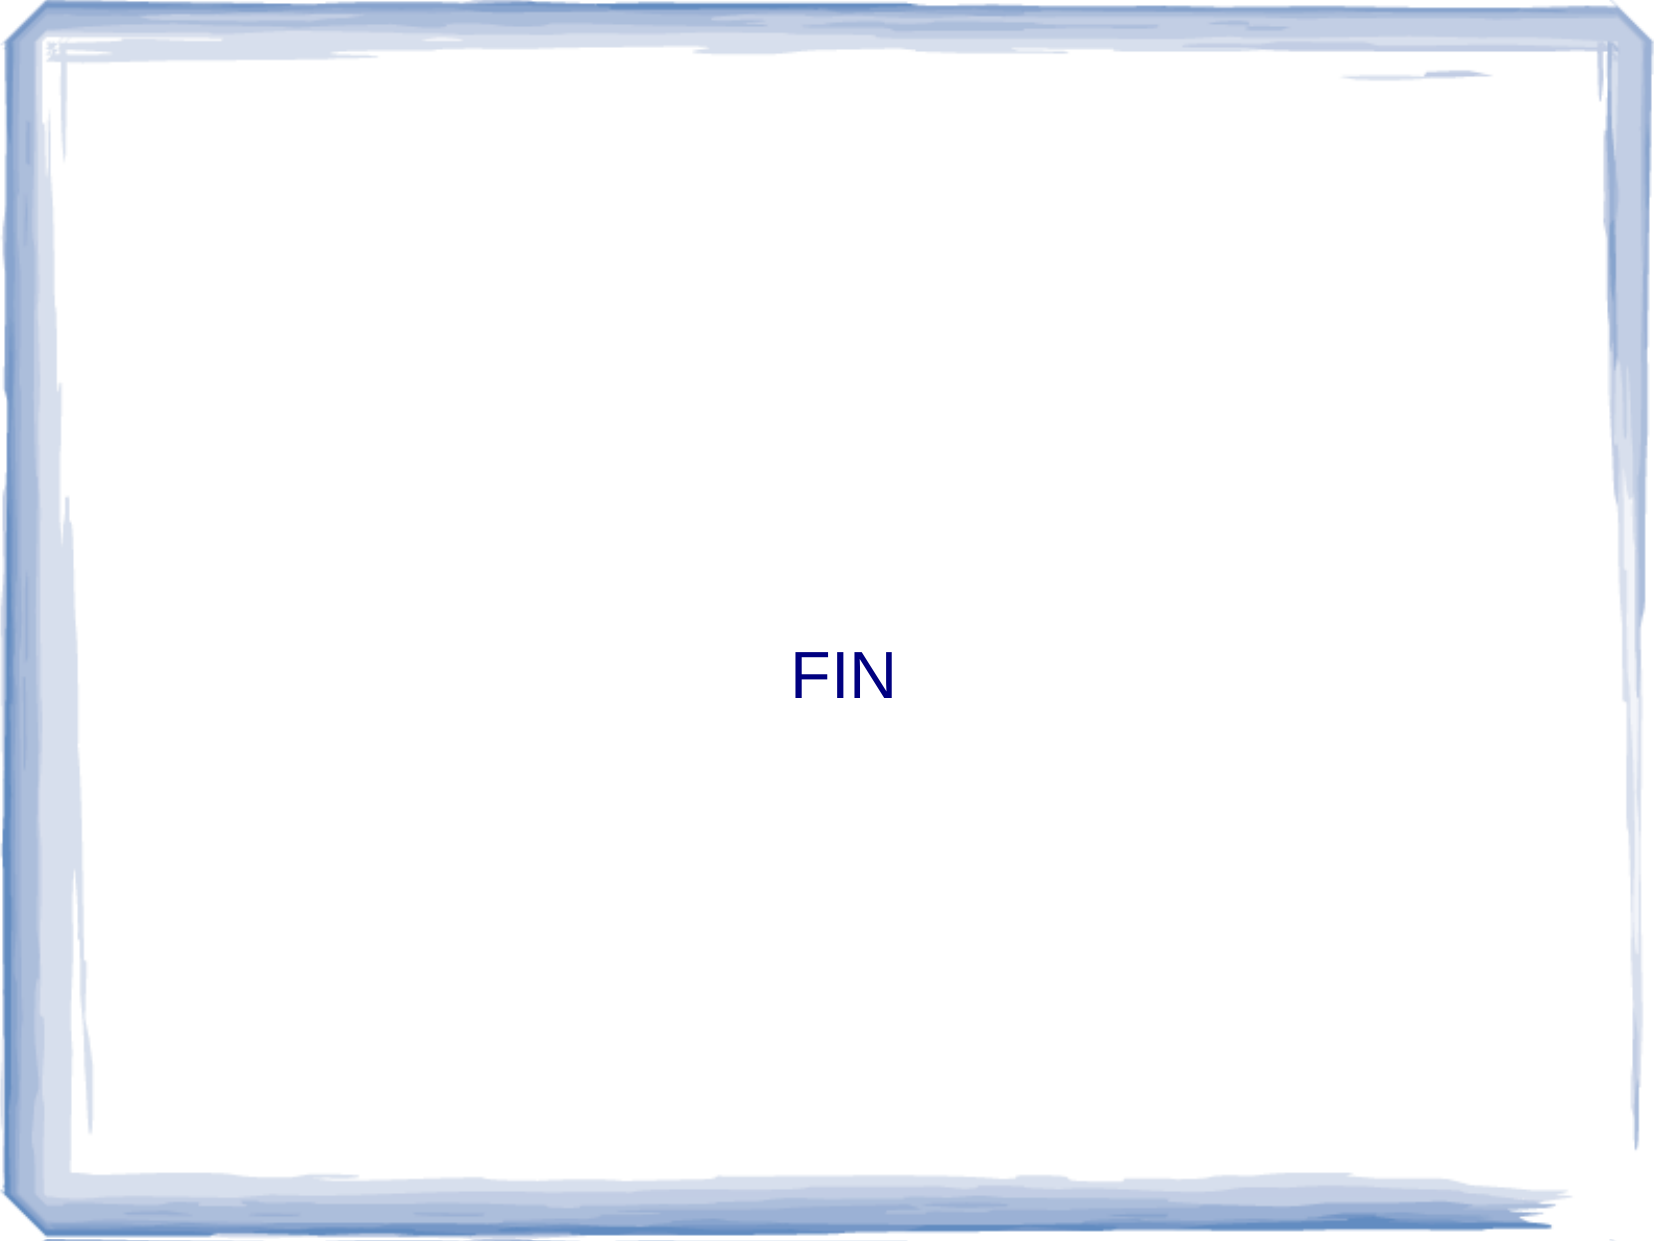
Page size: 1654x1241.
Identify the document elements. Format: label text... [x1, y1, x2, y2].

picture [0, 0, 1654, 1241]
list FIN [118, 324, 1571, 1045]
